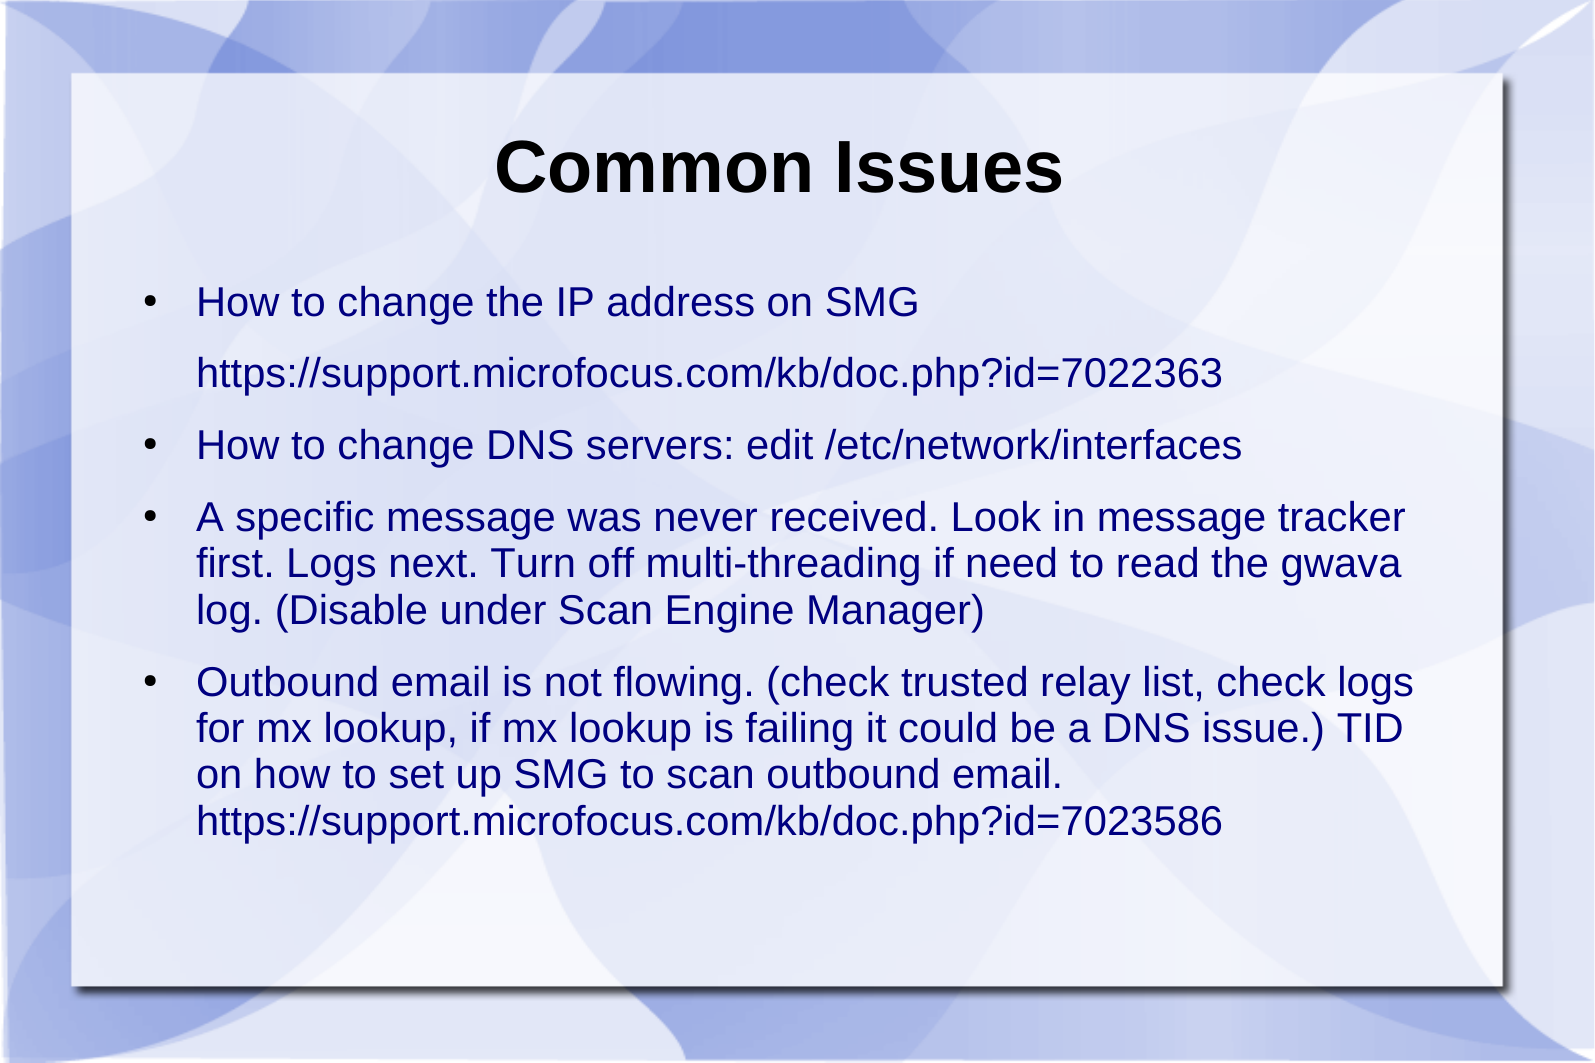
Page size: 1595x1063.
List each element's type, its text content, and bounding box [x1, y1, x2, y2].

picture [0, 0, 1595, 1063]
title Common Issues [79, 77, 1481, 256]
list How to change the IP address on SMG https://support.microfocus.com/kb/doc.php?id=7022363 How to change DNS servers: edit /etc/network/interfaces A specific message was never received. Look in message tracker first. Logs next. Turn off multi-threading if need to read the gwava log. (Disable under Scan Engine Manager) Outbound email is not flowing. (check trusted relay list, check logs for mx lookup, if mx lookup is failing it could be a DNS issue.) TID on how to set up SMG to scan outbound email. https://support.microfocus.com/kb/doc.php?id=7023586 [125, 278, 1436, 848]
